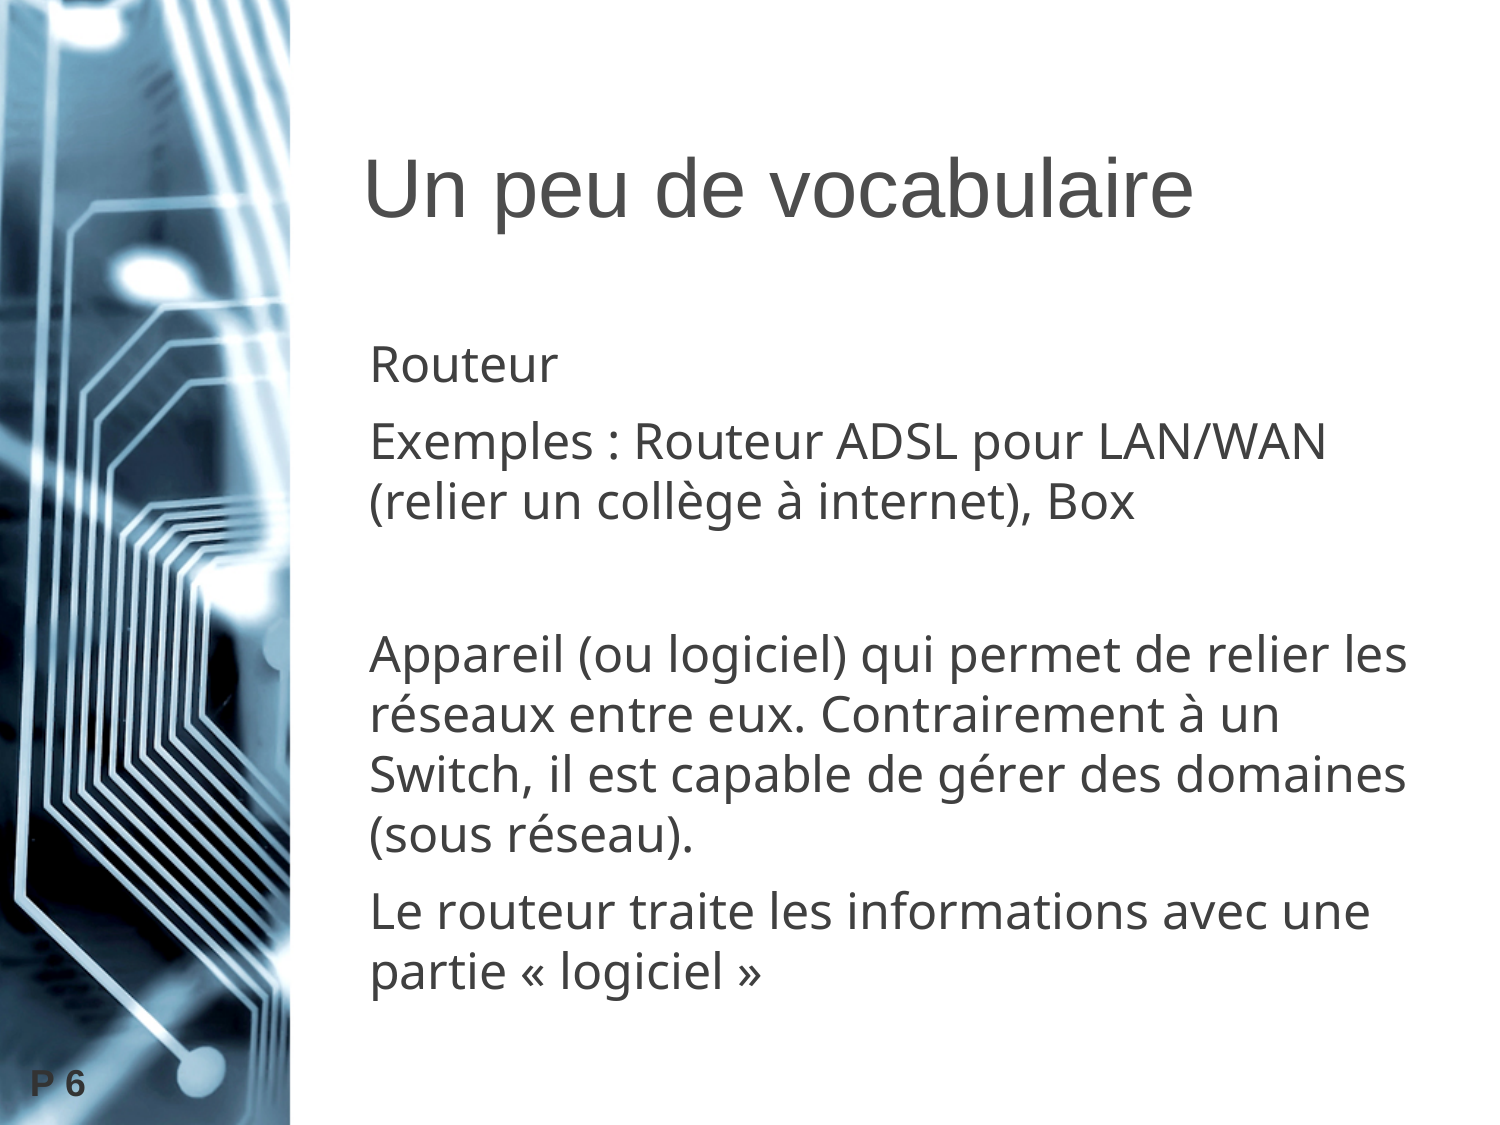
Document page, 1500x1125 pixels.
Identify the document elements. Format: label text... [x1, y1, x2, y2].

picture [0, 0, 1500, 1125]
list Routeur Exemples : Routeur ADSL pour LAN/WAN (relier un collège à internet), Box Appareil (ou logiciel) qui permet de relier les réseaux entre eux. Contrairement à un Switch, il est capable de gérer des domaines (sous réseau). Le routeur traite les informations avec une partie « logiciel » [354, 324, 1463, 1042]
title Un peu de vocabulaire [324, 125, 1463, 243]
text_box [354, 732, 1453, 904]
